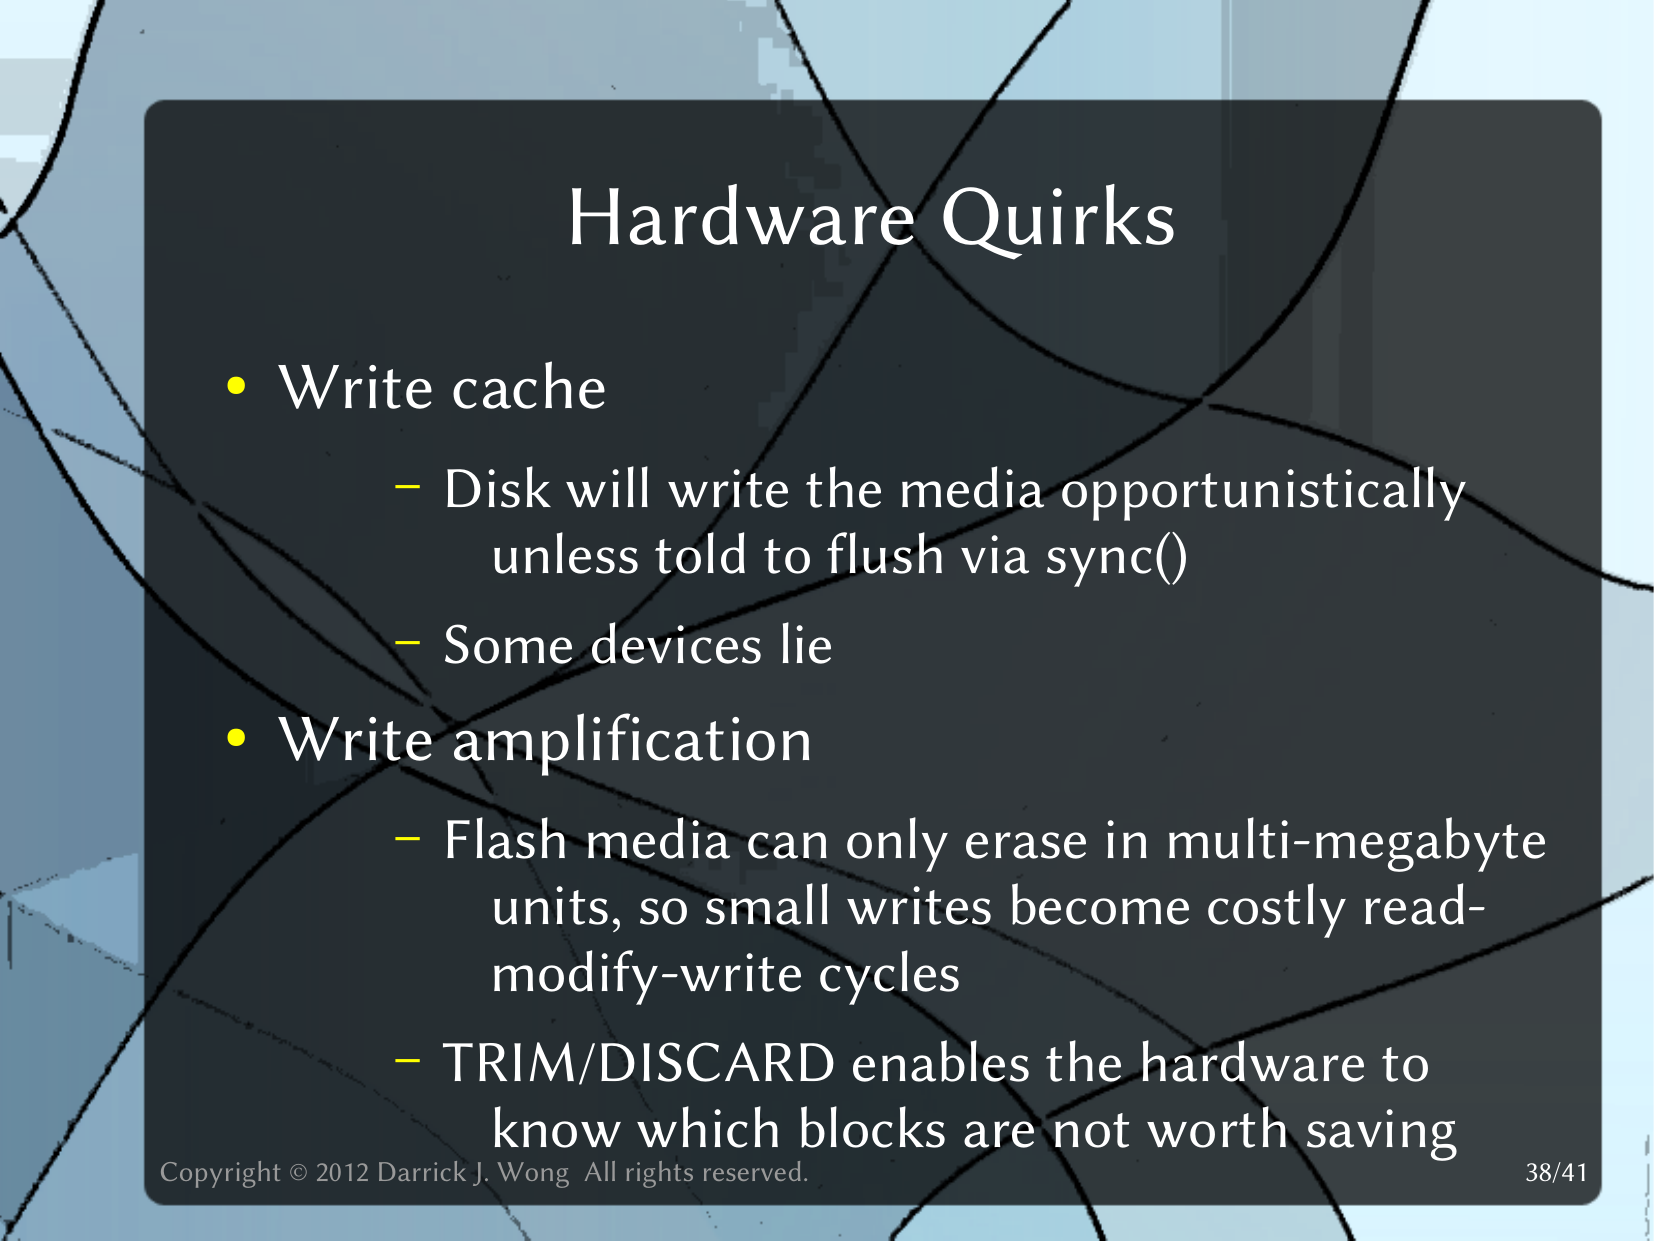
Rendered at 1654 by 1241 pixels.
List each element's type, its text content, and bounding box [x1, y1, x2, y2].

title Hardware Quirks [159, 108, 1583, 325]
picture [0, 0, 1654, 1241]
list Write cache Disk will write the media opportunistically unless told to flush via sync() Some devices lie Write amplification Flash media can only erase in multi-megabyte units, so small writes become costly read-modify-write cycles TRIM/DISCARD enables the hardware to know which blocks are not worth saving [206, 349, 1571, 1162]
